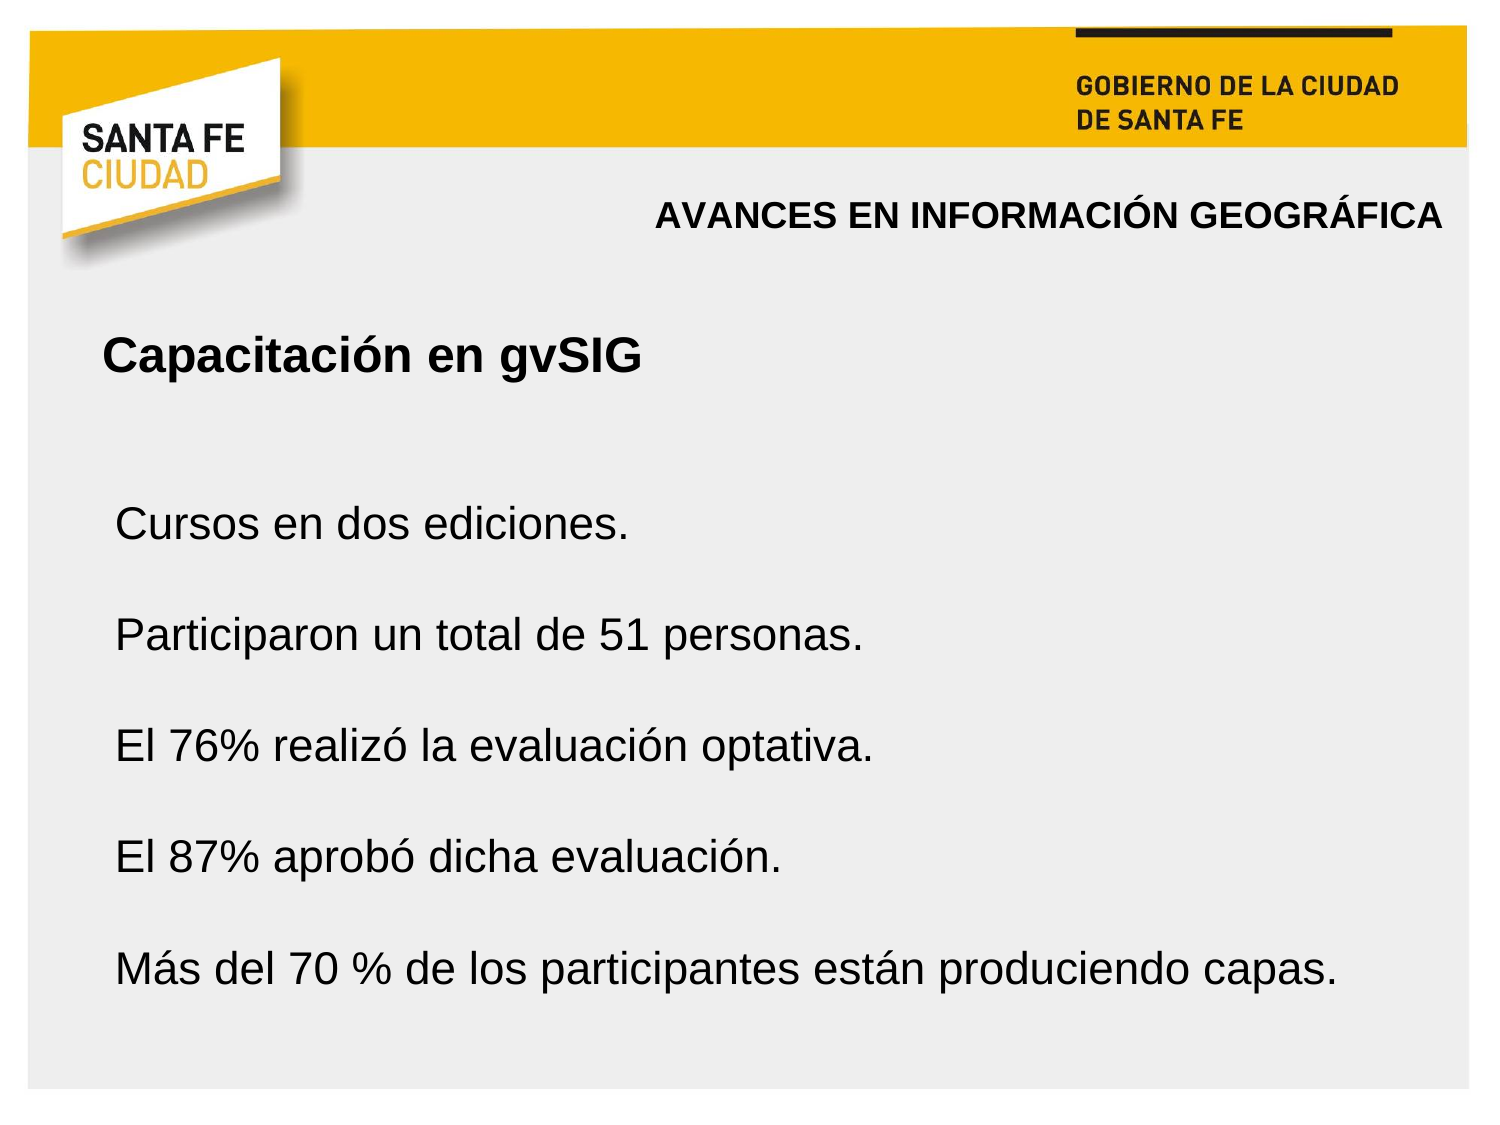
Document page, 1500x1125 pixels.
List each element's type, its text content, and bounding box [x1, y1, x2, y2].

text_box AVANCES EN INFORMACIÓN GEOGRÁFICA [537, 183, 1459, 244]
picture [0, 1, 1500, 1124]
text_box Capacitación en gvSIG [87, 314, 1163, 390]
text_box Cursos en dos ediciones. Participaron un total de 51 personas. El 76% realizó la evaluación optativa. El 87% aprobó dicha evaluación. Más del 70 % de los participantes están produciendo capas. [87, 458, 1447, 1002]
